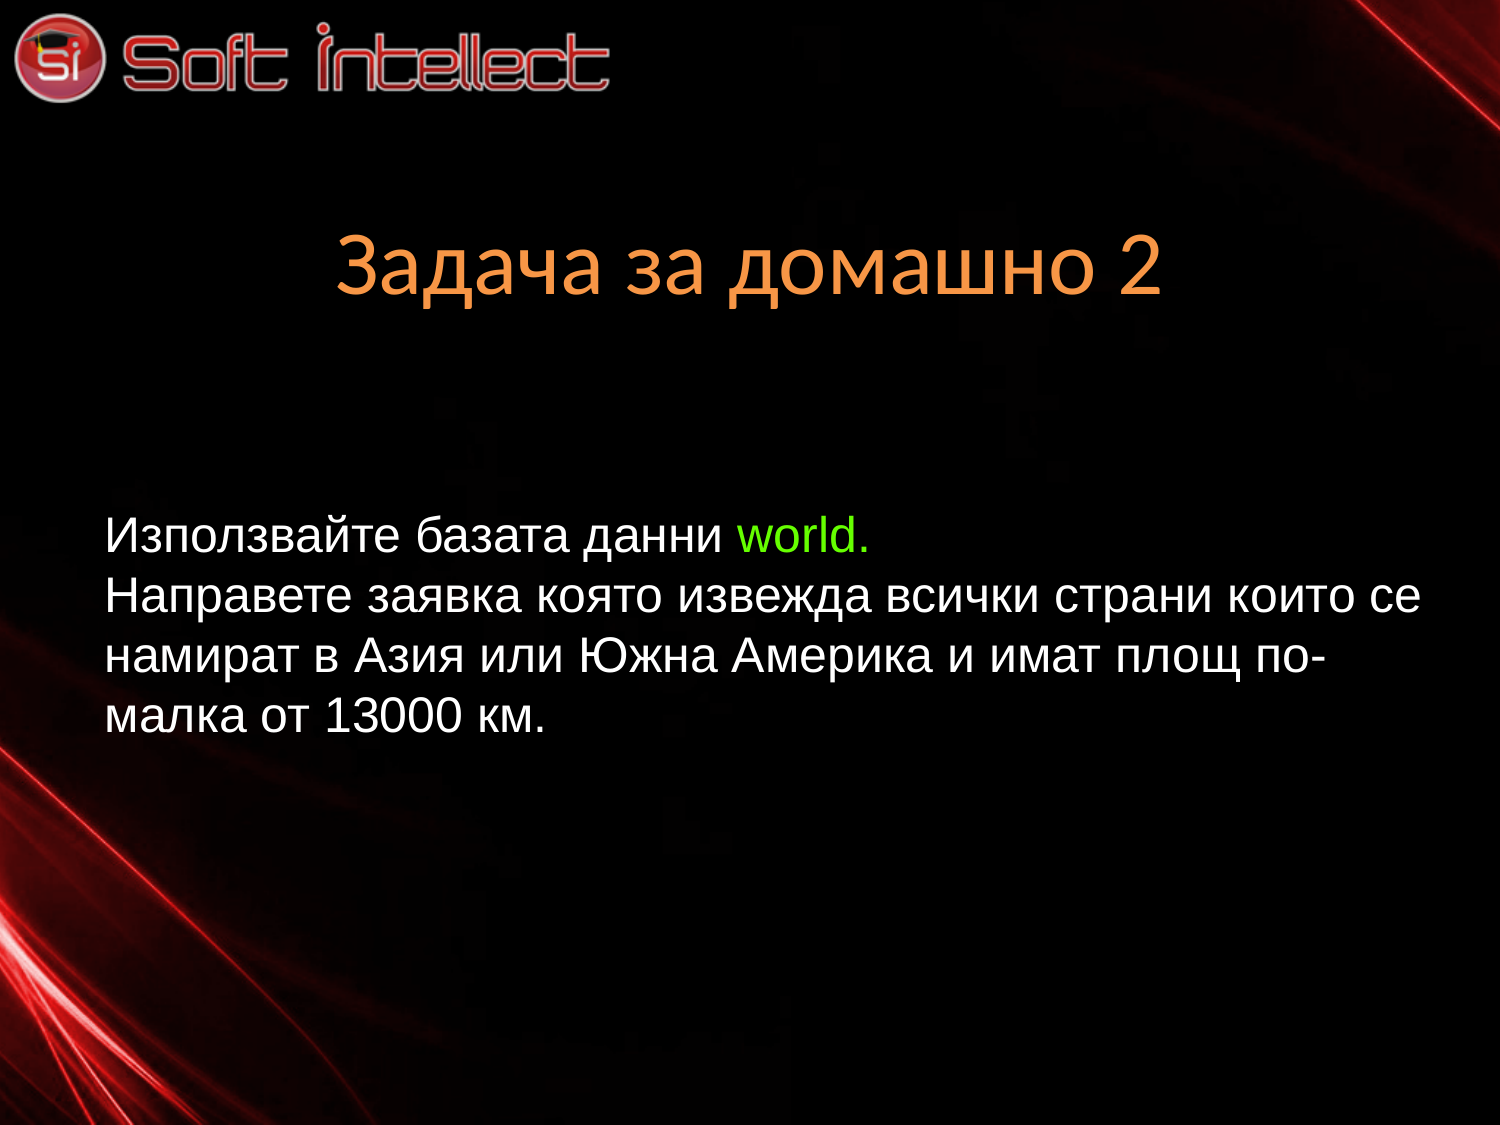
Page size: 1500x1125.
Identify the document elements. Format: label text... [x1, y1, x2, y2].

text_box Задача за домашно 2 [75, 164, 1425, 352]
picture [0, 0, 1500, 1125]
text_box Използвайте базата данни world. Направете заявка която извежда всички страни които се намират в Азия или Южна Америка и имат площ по-малка от 13000 км. [89, 494, 1470, 735]
